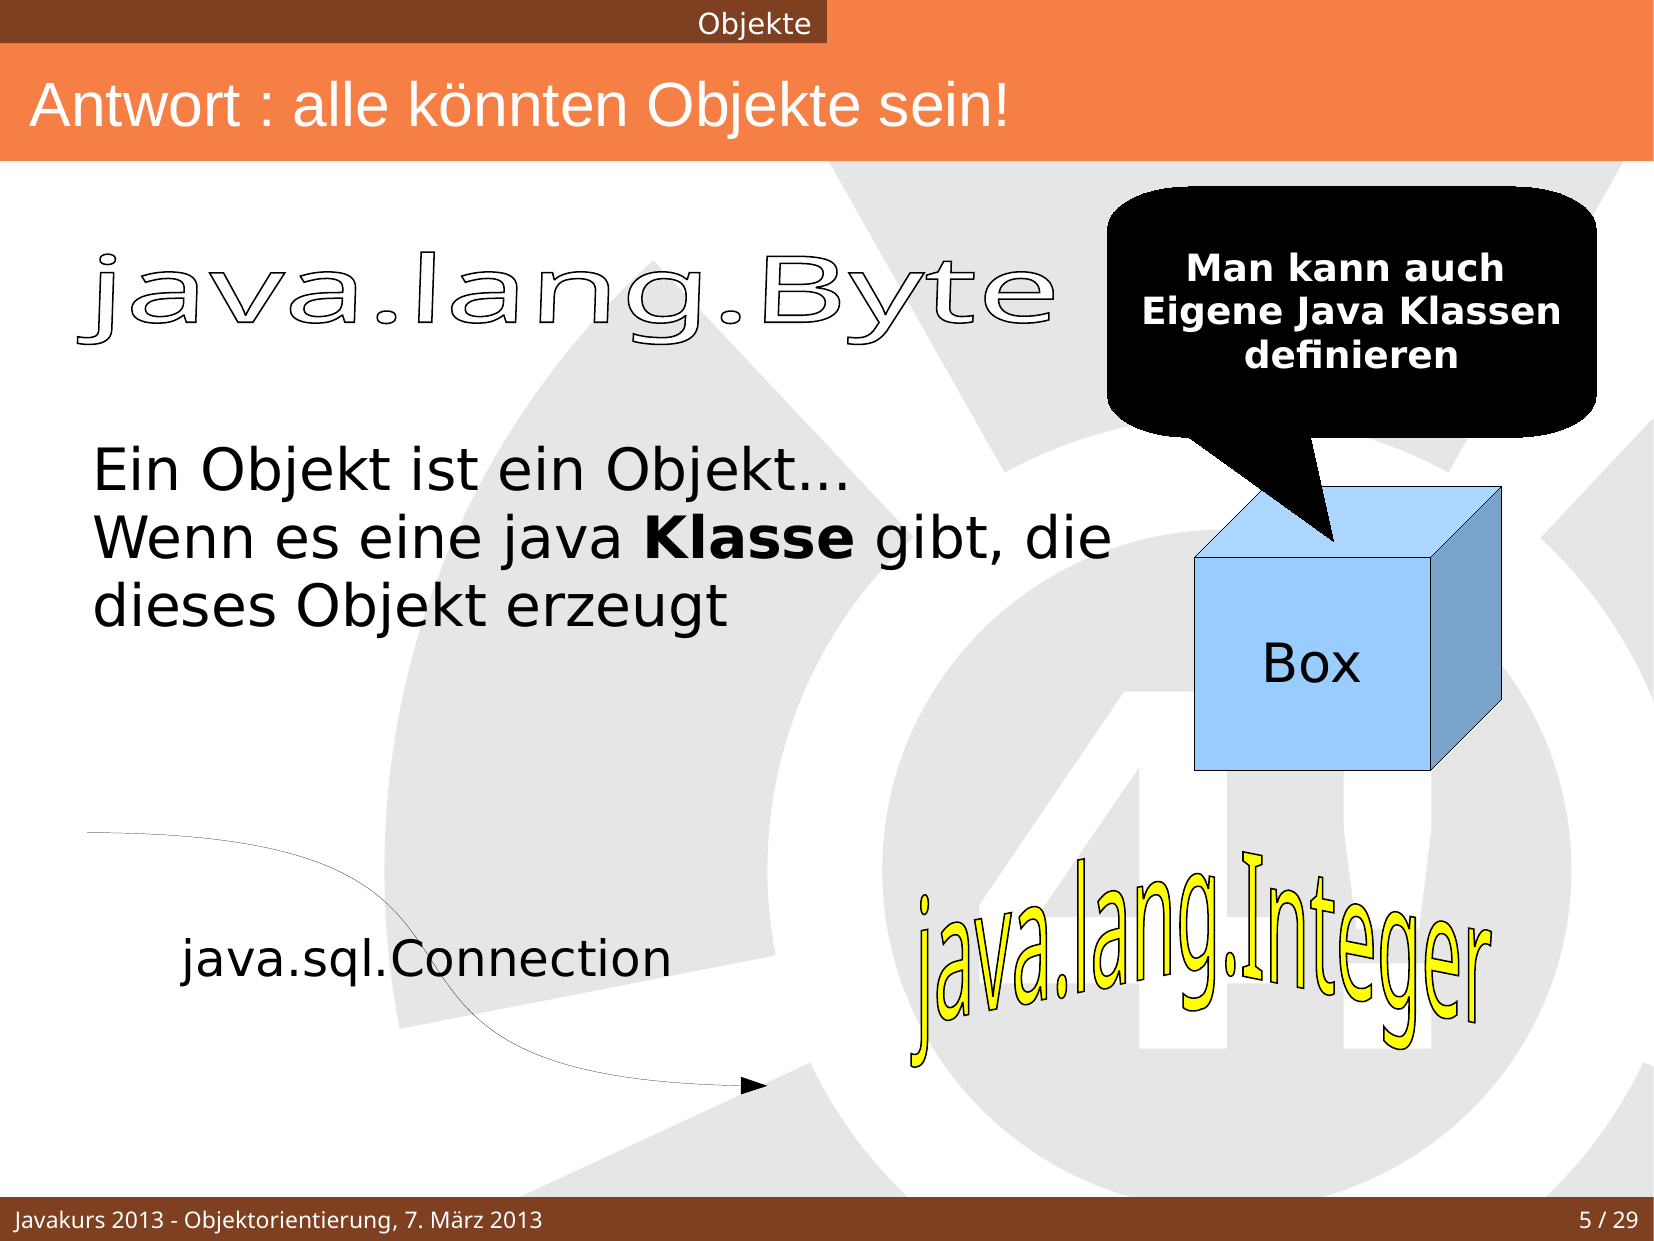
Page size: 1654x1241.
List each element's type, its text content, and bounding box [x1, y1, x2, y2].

text_box java.lang.Integer [1339, 903, 1374, 1002]
text_box java.lang.Byte [847, 272, 925, 345]
text_box java.lang.Integer [1270, 888, 1304, 989]
text_box java.lang.Integer [1242, 851, 1262, 981]
text_box java.lang.Byte [764, 256, 840, 323]
text_box java.lang.Integer [1077, 858, 1085, 993]
text_box java.lang.Byte [926, 261, 974, 324]
text_box java.lang.Integer [1425, 921, 1459, 1019]
text_box Man kann auch Eigene Java Klassen definieren [1107, 186, 1597, 542]
text_box java.lang.Byte [628, 271, 700, 345]
text_box java.lang.Integer [1468, 928, 1492, 1023]
title Antwort : alle könnten Objekte sein! [29, 67, 1595, 143]
text_box java.lang.Integer [1137, 881, 1171, 981]
text_box Ein Objekt ist ein Objekt... Wenn es eine java Klasse gibt, die dieses Objekt erzeugt [77, 429, 1225, 697]
text_box java.lang.Byte [451, 271, 517, 324]
text_box java.lang.Integer [1310, 876, 1335, 996]
text_box Box [1194, 558, 1430, 771]
text_box java.lang.Byte [290, 271, 356, 324]
text_box java.lang.Integer [1179, 873, 1215, 1011]
text_box Objekte [29, 0, 827, 50]
text_box java.lang.Integer [974, 912, 1012, 1011]
text_box java.lang.Integer [937, 922, 969, 1021]
text_box java.lang.Byte [418, 252, 435, 323]
text_box java.lang.Byte [209, 272, 285, 323]
text_box java.lang.Byte [540, 271, 609, 323]
text_box java.lang.Integer [911, 929, 928, 1068]
text_box java.lang.Byte [131, 271, 197, 324]
text_box java.lang.Byte [985, 271, 1054, 324]
text_box java.lang.Byte [77, 272, 114, 345]
text_box java.lang.Integer [1380, 911, 1416, 1050]
text_box java.lang.Integer [1014, 906, 1047, 1005]
text_box java.lang.Integer [1093, 890, 1126, 989]
